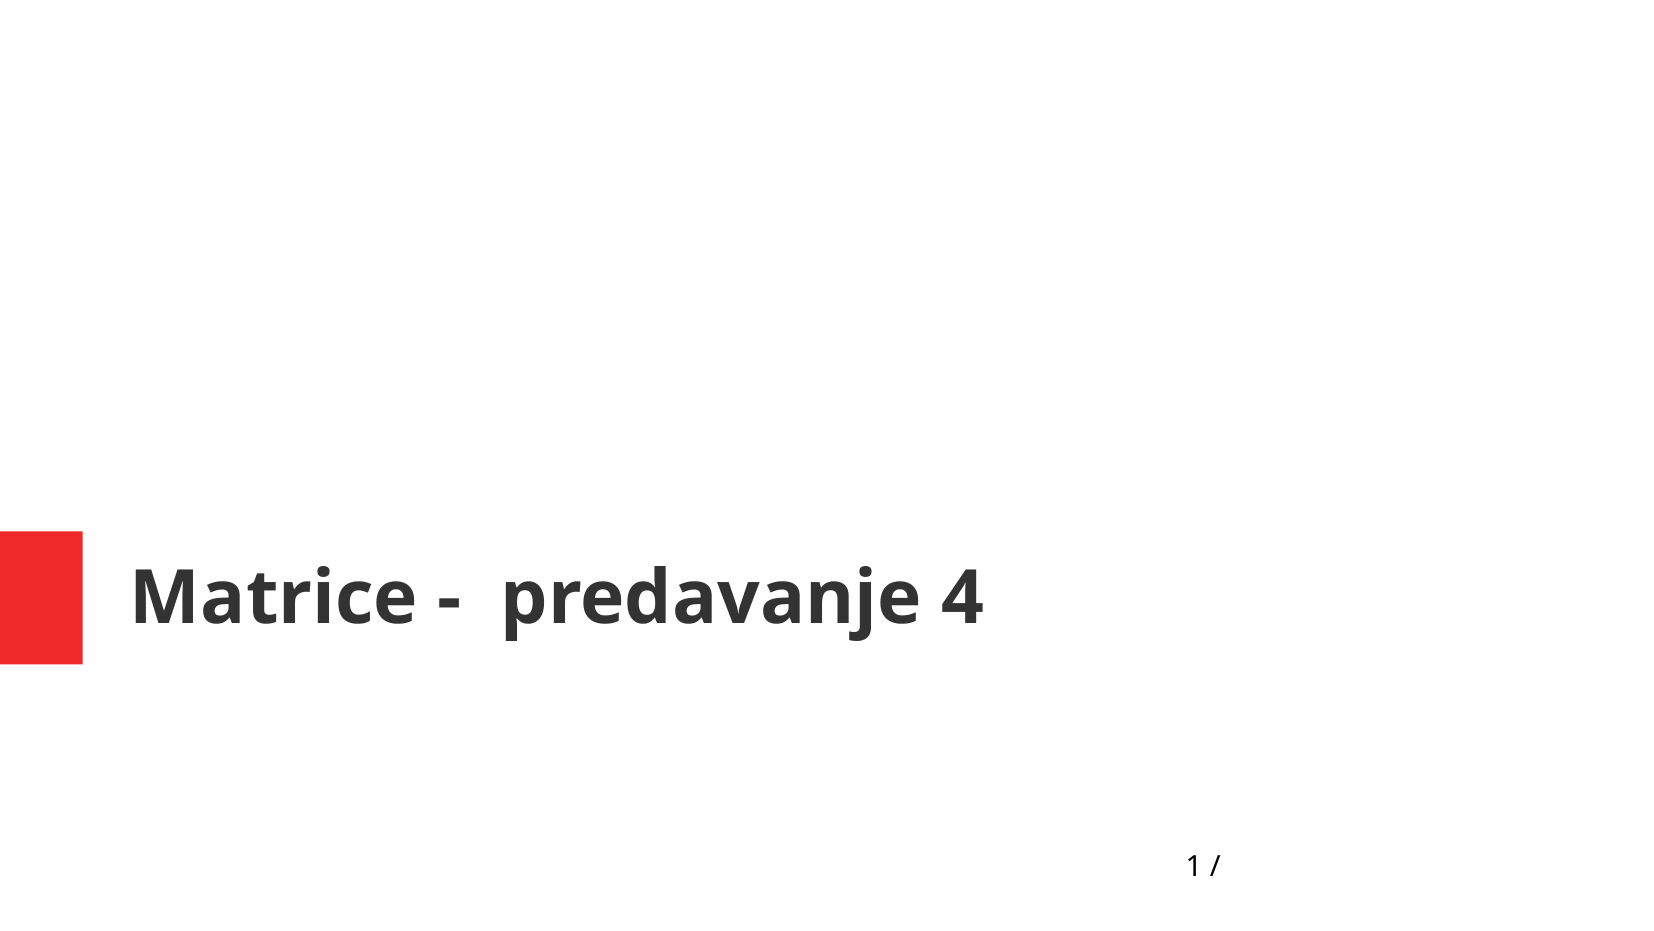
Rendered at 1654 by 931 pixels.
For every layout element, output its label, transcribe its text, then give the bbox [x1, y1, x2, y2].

text_box / [1185, 847, 1571, 912]
title Matrice - predavanje 4 [129, 548, 1536, 639]
